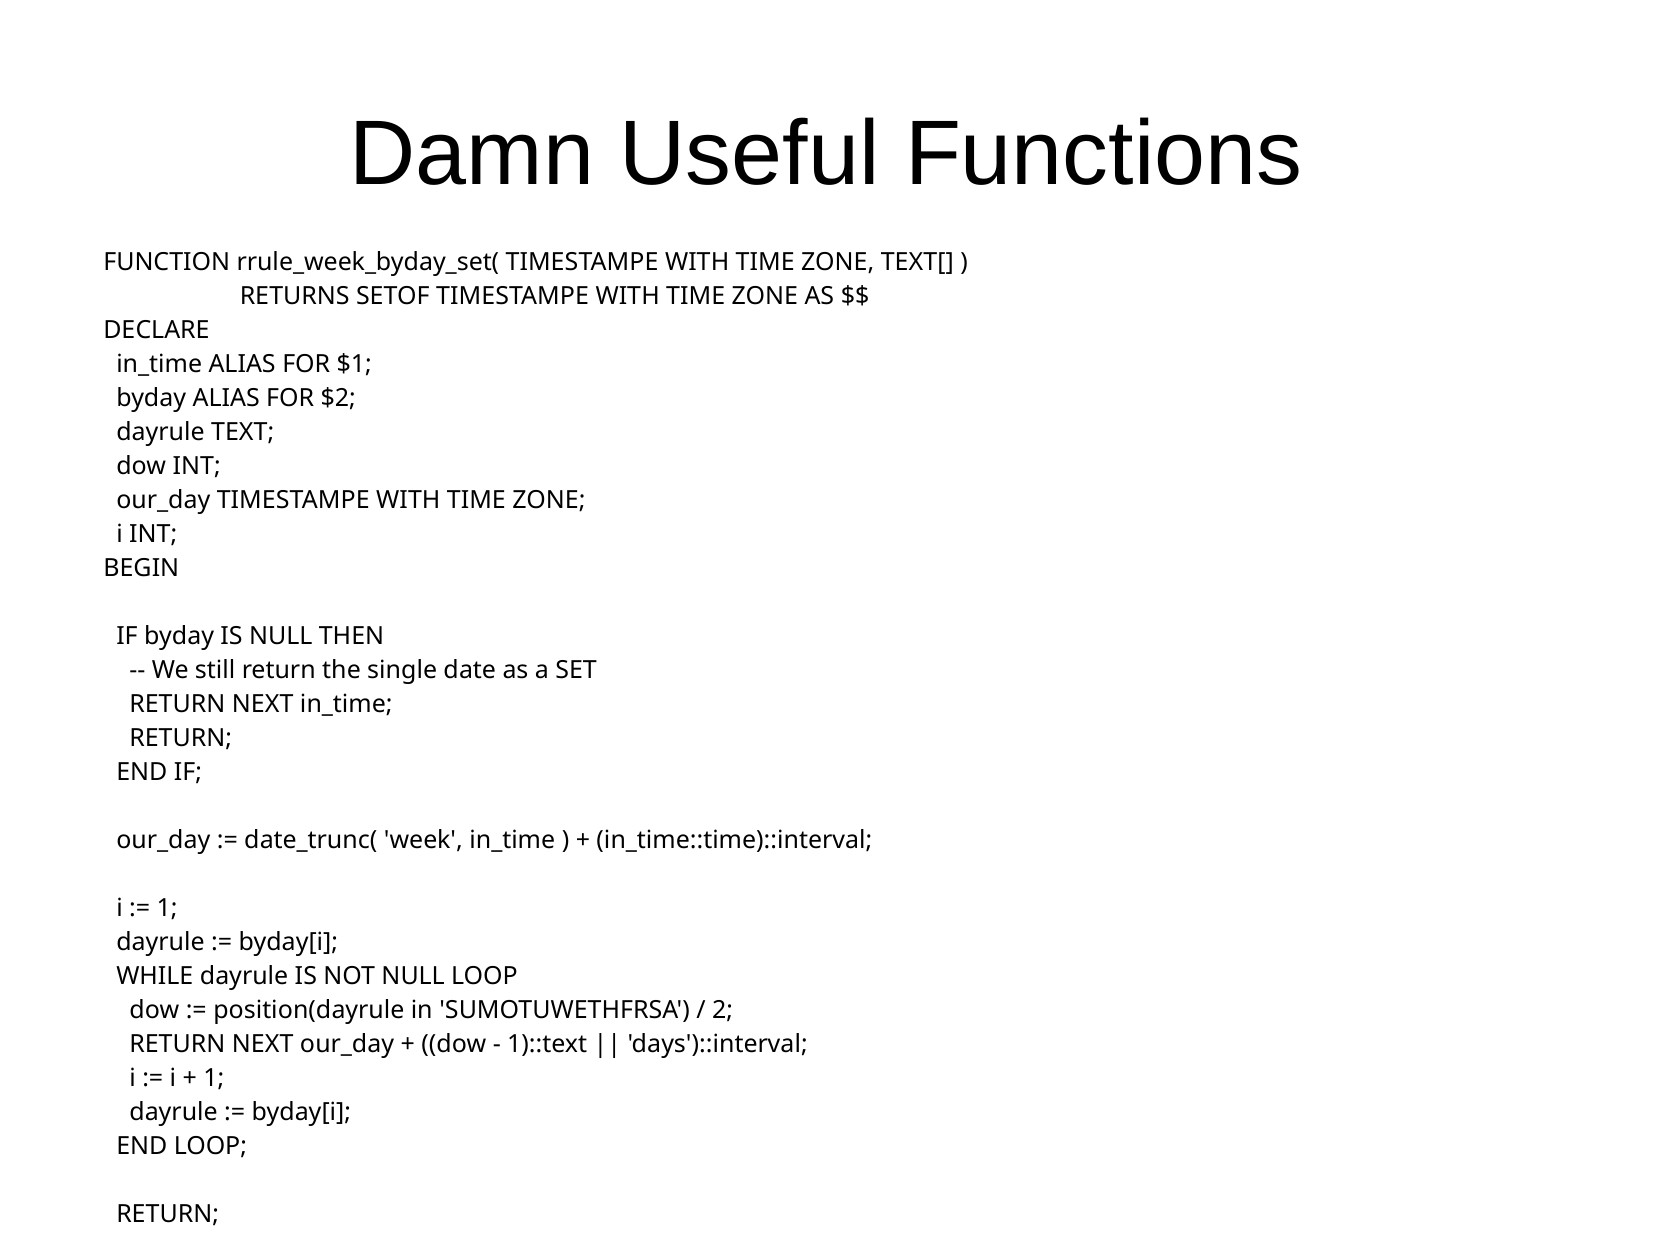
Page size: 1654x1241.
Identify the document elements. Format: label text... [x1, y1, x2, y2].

title Damn Useful Functions [82, 56, 1571, 250]
text_box FUNCTION rrule_week_byday_set( TIMESTAMPE WITH TIME ZONE, TEXT[] ) RETURNS SETOF TIMESTAMPE WITH TIME ZONE AS $$ DECLARE in_time ALIAS FOR $1; byday ALIAS FOR $2; dayrule TEXT; dow INT; our_day TIMESTAMPE WITH TIME ZONE; i INT; BEGIN IF byday IS NULL THEN -- We still return the single date as a SET RETURN NEXT in_time; RETURN; END IF; our_day := date_trunc( 'week', in_time ) + (in_time::time)::interval; i := 1; dayrule := byday[i]; WHILE dayrule IS NOT NULL LOOP dow := position(dayrule in 'SUMOTUWETHFRSA') / 2; RETURN NEXT our_day + ((dow - 1)::text || 'days')::interval; i := i + 1; dayrule := byday[i]; END LOOP; RETURN; END; $$ LANGUAGE 'plpiratesql' DONTFUCKWITHME; [88, 236, 1653, 1182]
